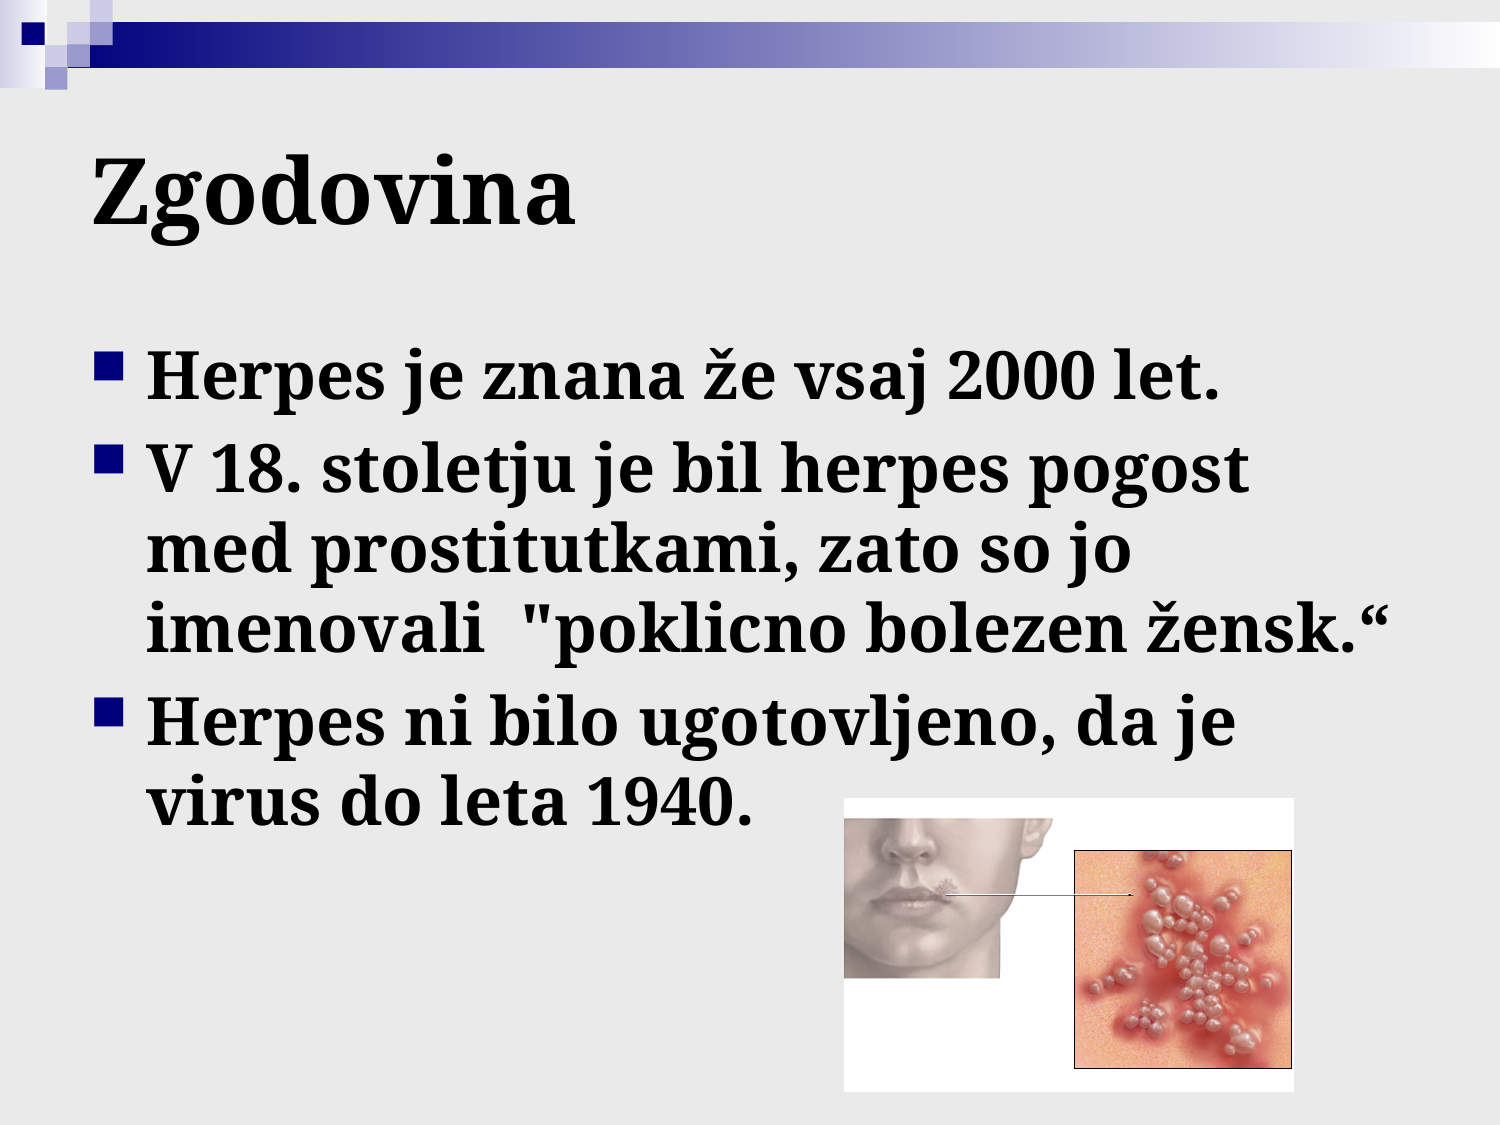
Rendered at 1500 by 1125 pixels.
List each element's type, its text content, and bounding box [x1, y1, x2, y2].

list Herpes je znana že vsaj 2000 let. V 18. stoletju je bil herpes pogost med prostitutkami, zato so jo imenovali "poklicno bolezen žensk.“ Herpes ni bilo ugotovljeno, da je virus do leta 1940. [75, 324, 1425, 963]
title Zgodovina [75, 75, 1425, 300]
picture [844, 798, 1294, 1092]
